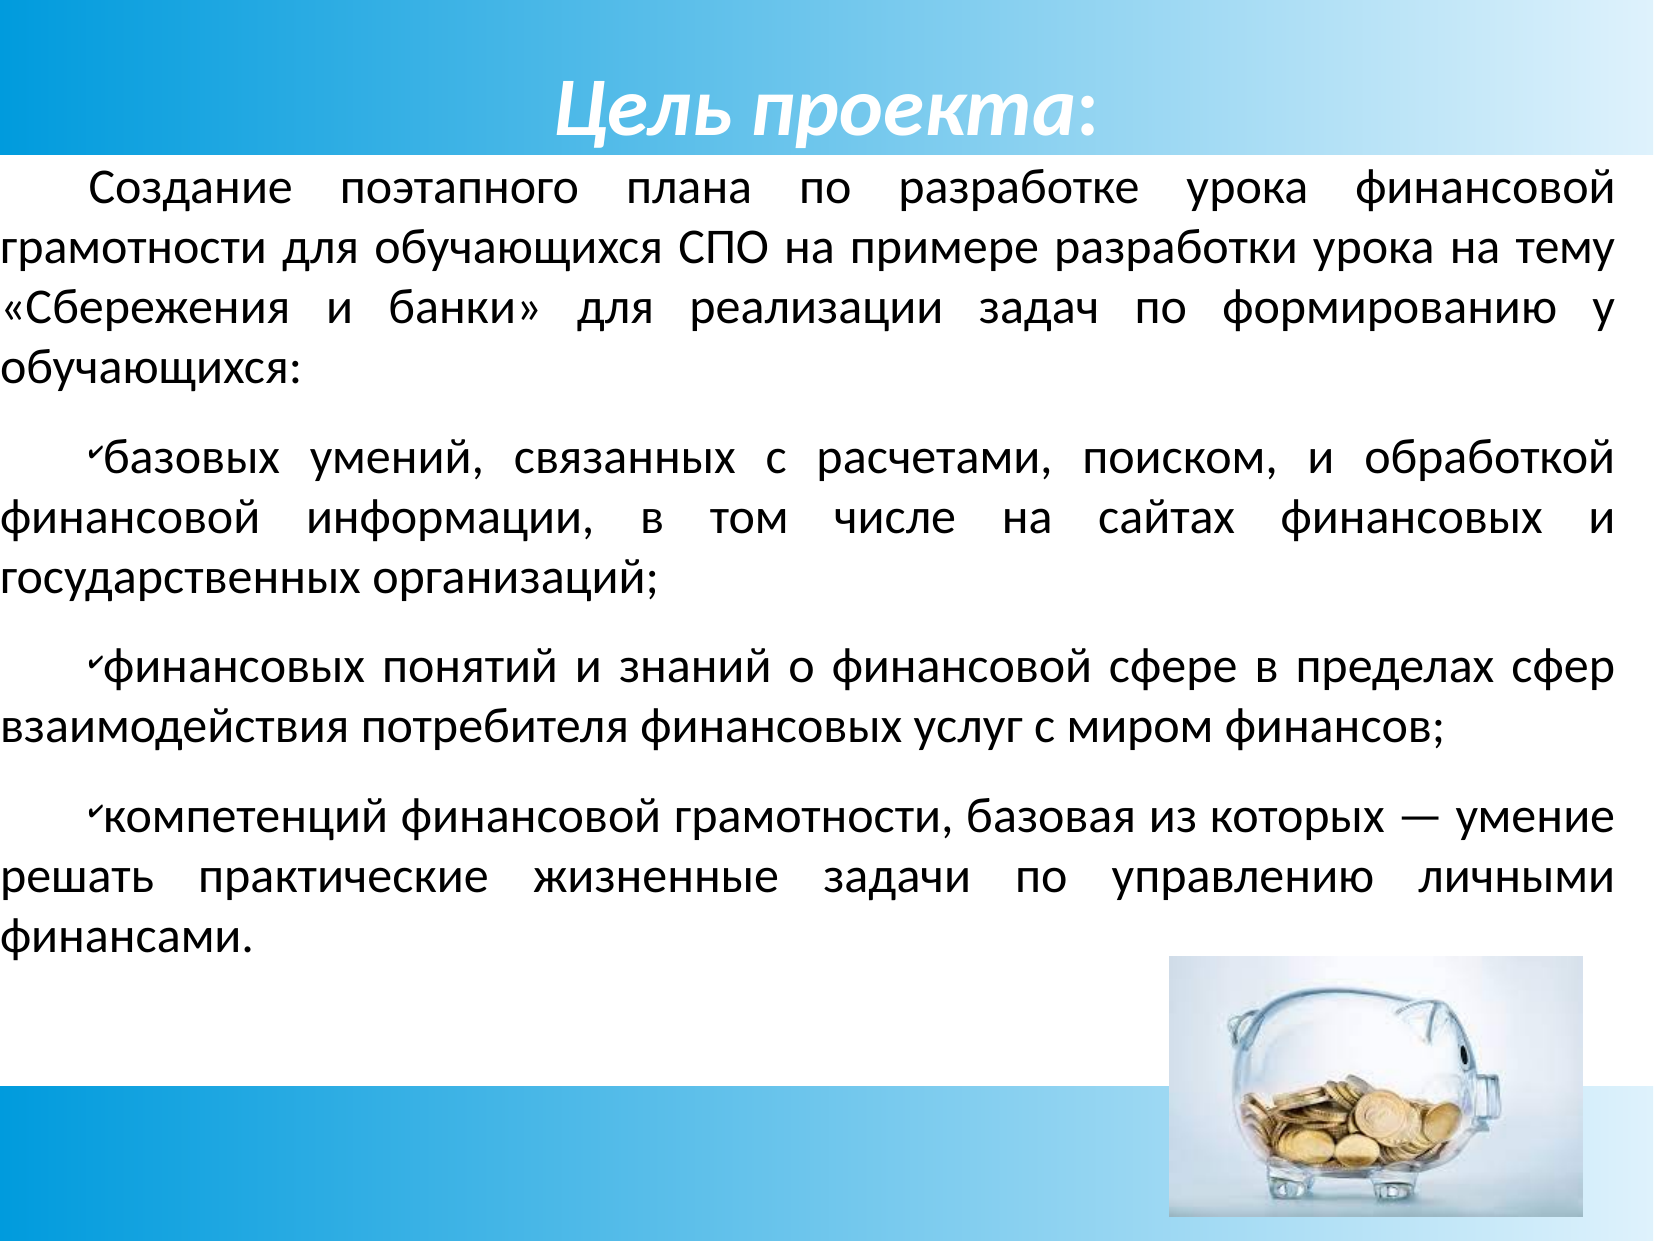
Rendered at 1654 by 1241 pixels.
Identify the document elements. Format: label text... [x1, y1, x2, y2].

title Цель проекта: [82, 49, 1571, 154]
list Создание поэтапного плана по разработке урока финансовой грамотности для обучающихся СПО на примере разработки урока на тему «Сбережения и банки» для реализации задач по формированию у обучающихся: базовых умений, связанных с расчетами, поиском, и обработкой финансовой информации, в том числе на сайтах финансовых и государственных организаций; финансовых понятий и знаний о финансовой сфере в пределах сфер взаимодействия потребителя финансовых услуг с миром финансов; компетенций финансовой грамотности, базовая из которых — умение решать практические жизненные задачи по управлению личными финансами. [0, 154, 1654, 1087]
picture [1169, 956, 1583, 1217]
